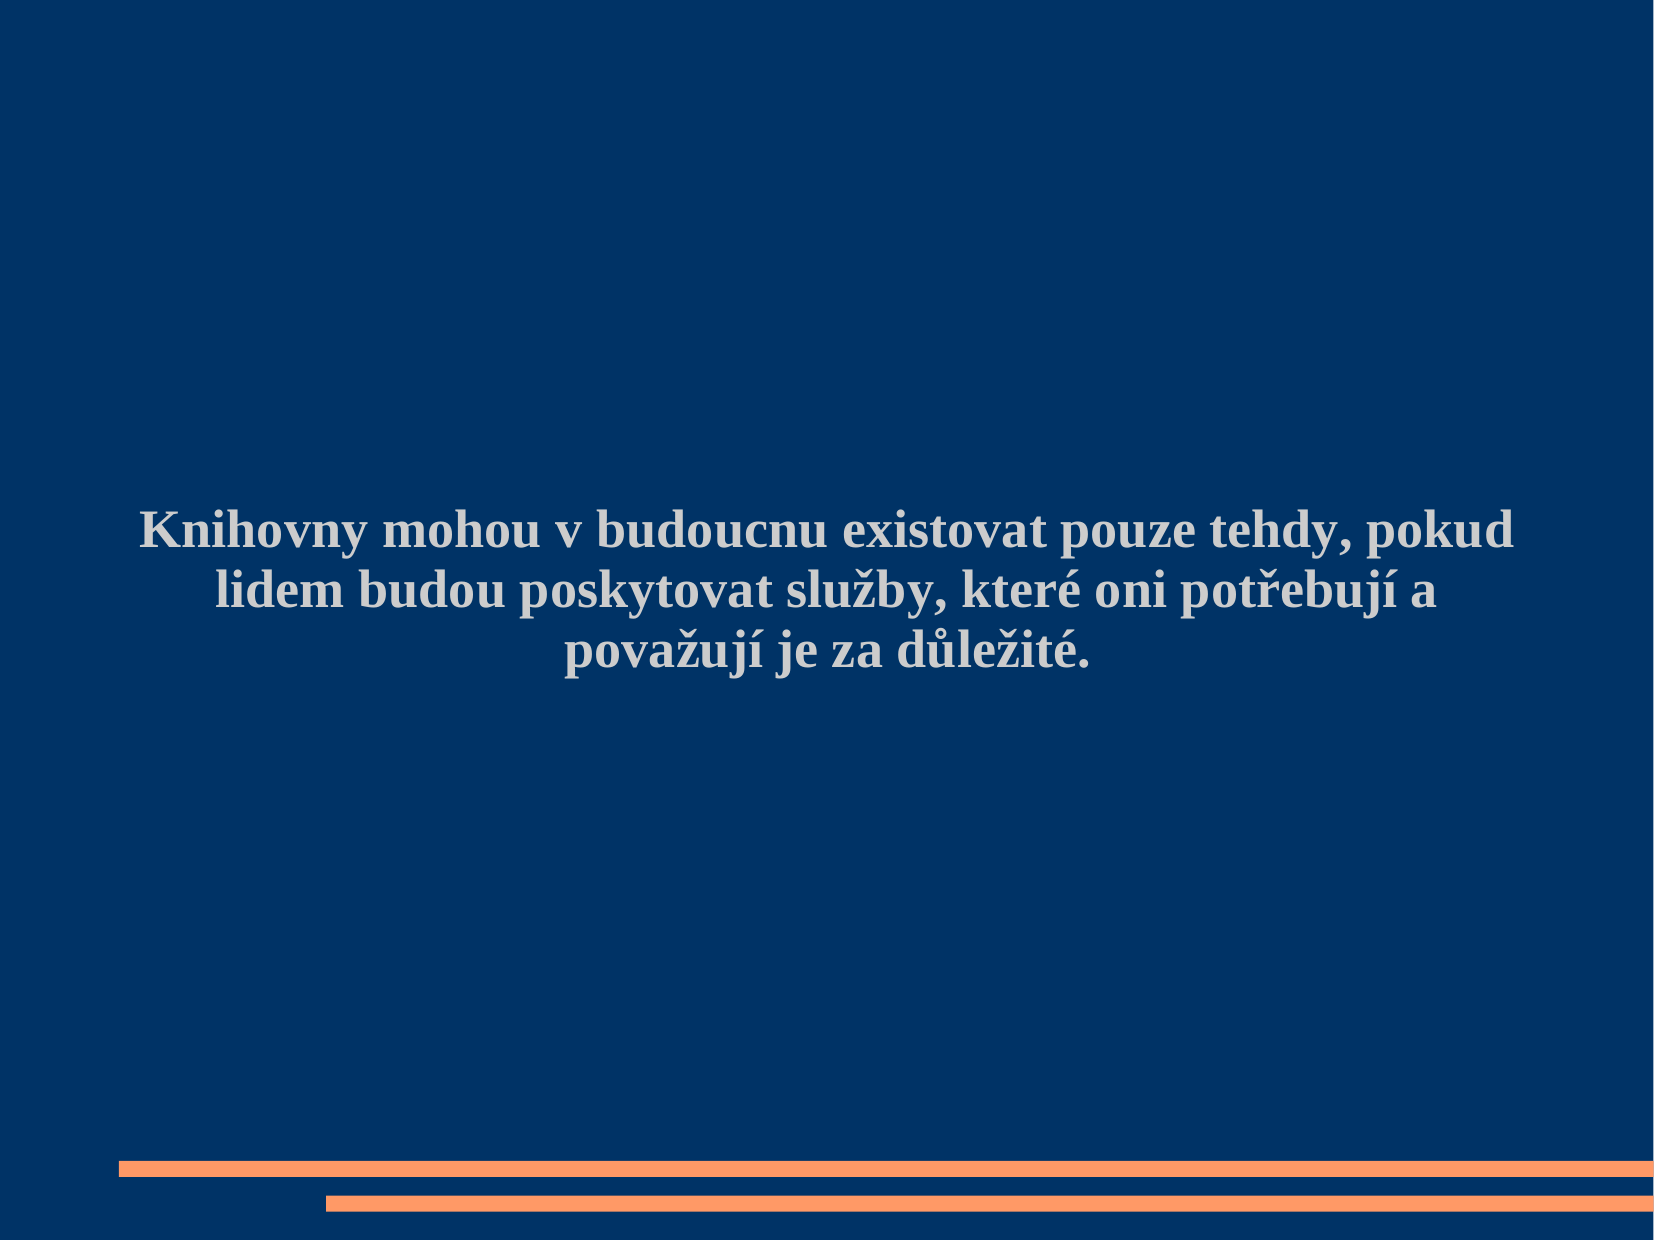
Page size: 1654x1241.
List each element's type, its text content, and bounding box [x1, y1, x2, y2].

subtitle Knihovny mohou v budoucnu existovat pouze tehdy, pokud lidem budou poskytovat služby, které oni potřebují a považují je za důležité. [121, 46, 1534, 1132]
